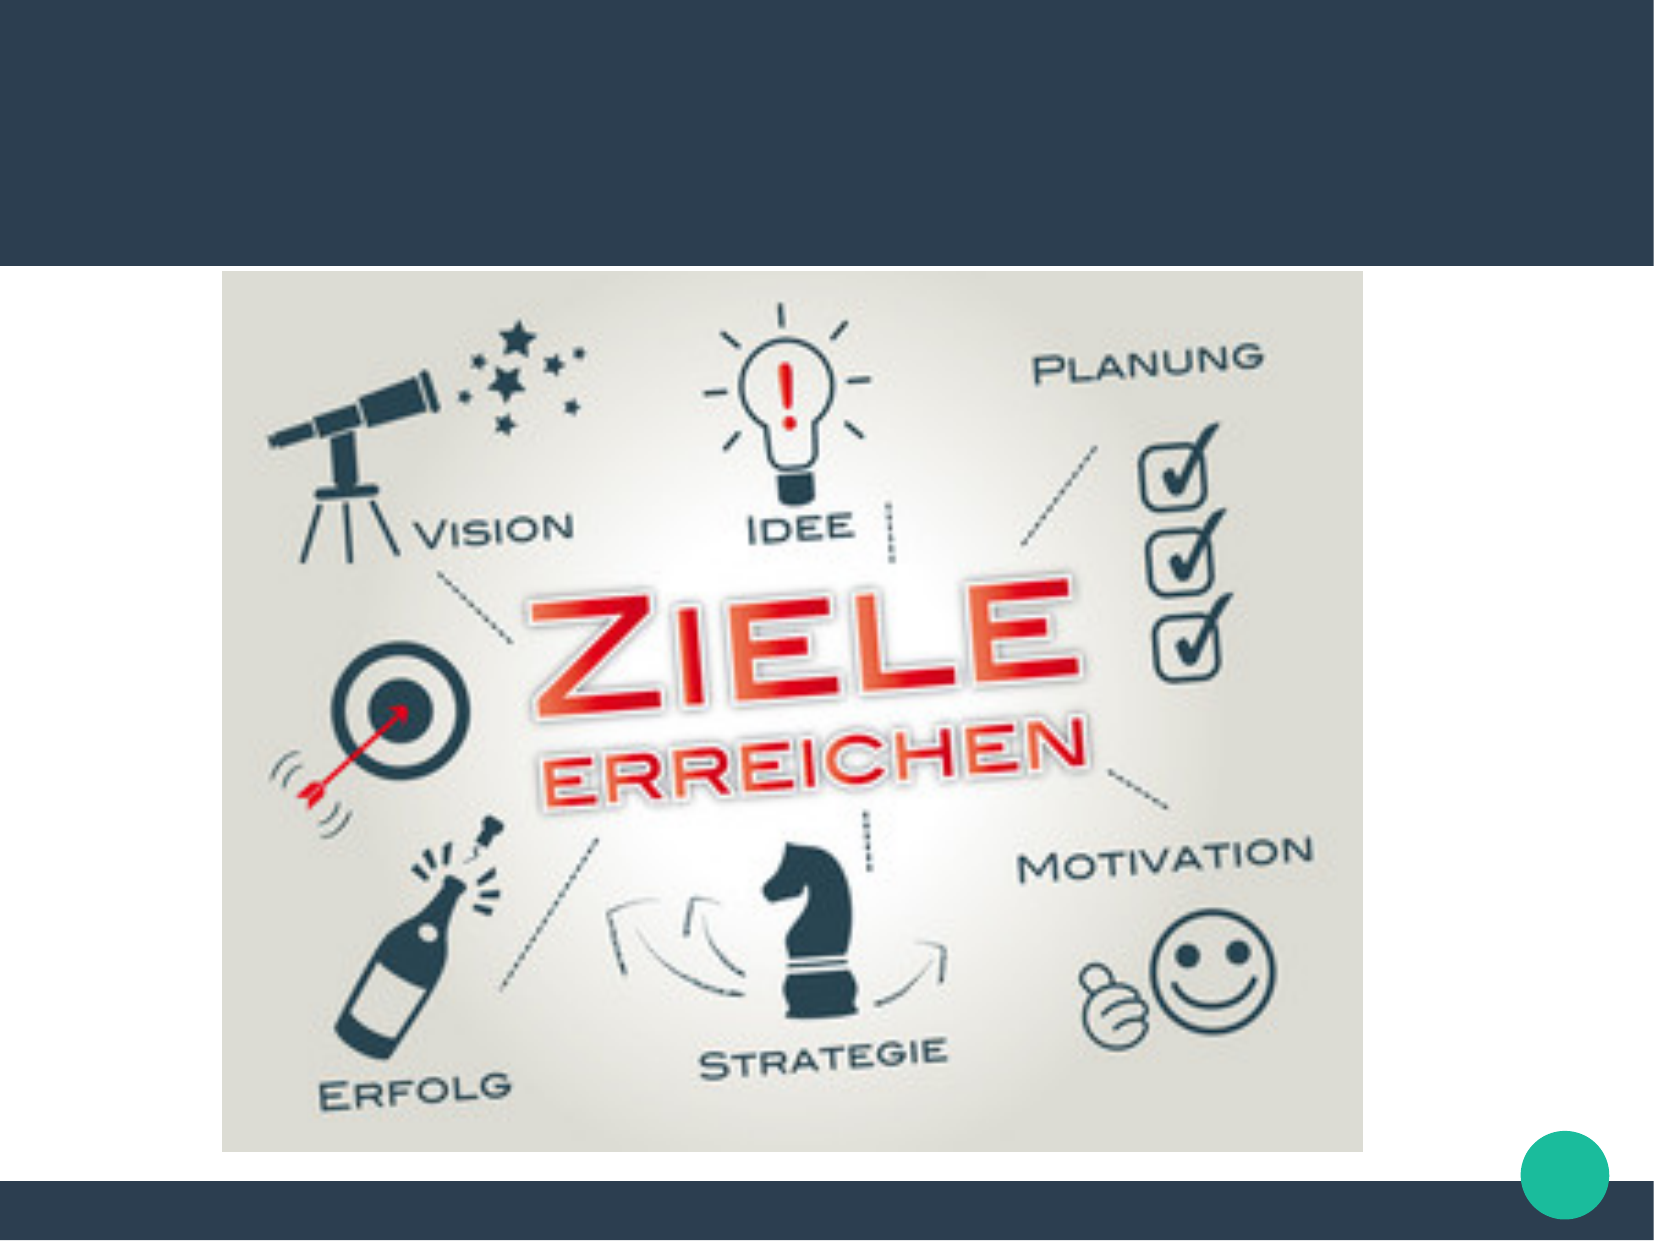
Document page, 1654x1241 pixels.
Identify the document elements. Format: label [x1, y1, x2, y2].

picture [222, 271, 1363, 1152]
